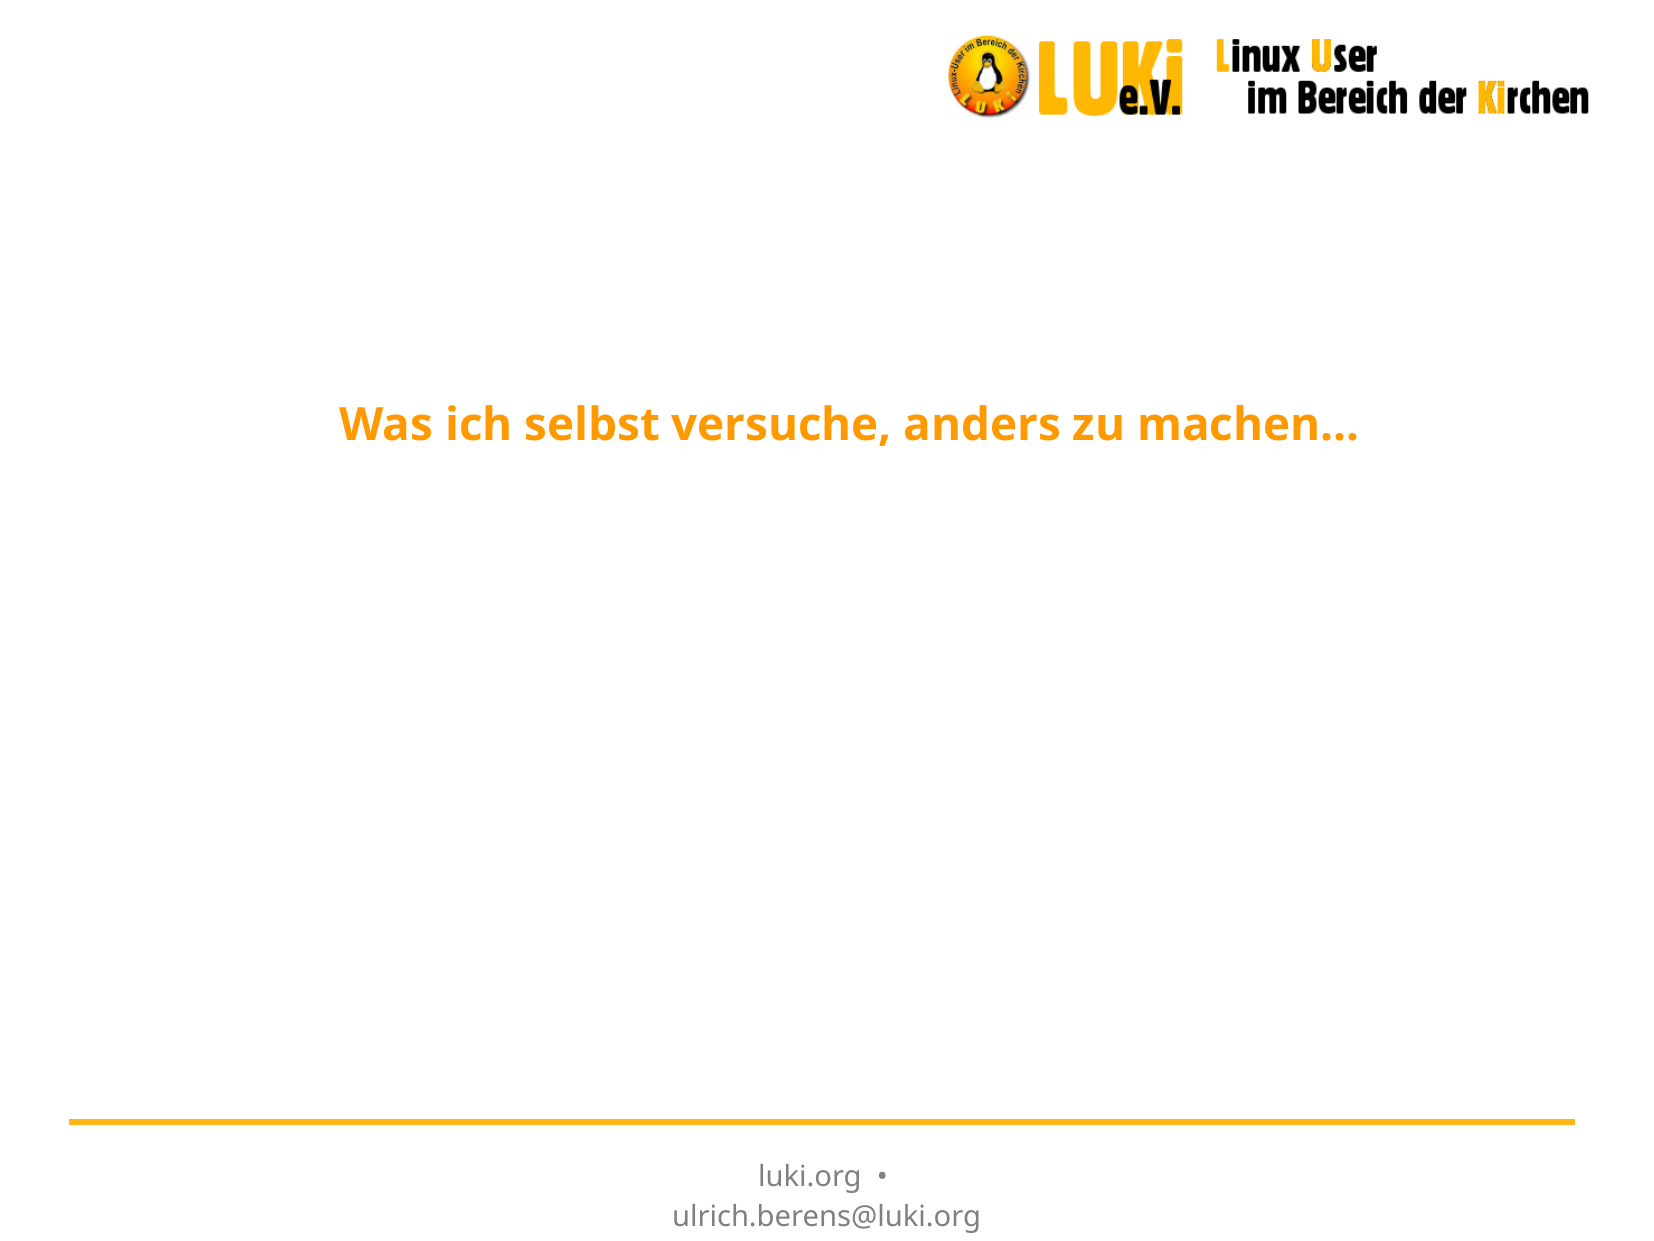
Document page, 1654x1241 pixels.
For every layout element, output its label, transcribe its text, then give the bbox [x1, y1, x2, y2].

picture [944, 29, 1595, 126]
text_box luki.org • ulrich.berens@luki.org [590, 1144, 1063, 1201]
text_box Was ich selbst versuche, anders zu machen... [324, 383, 1418, 473]
